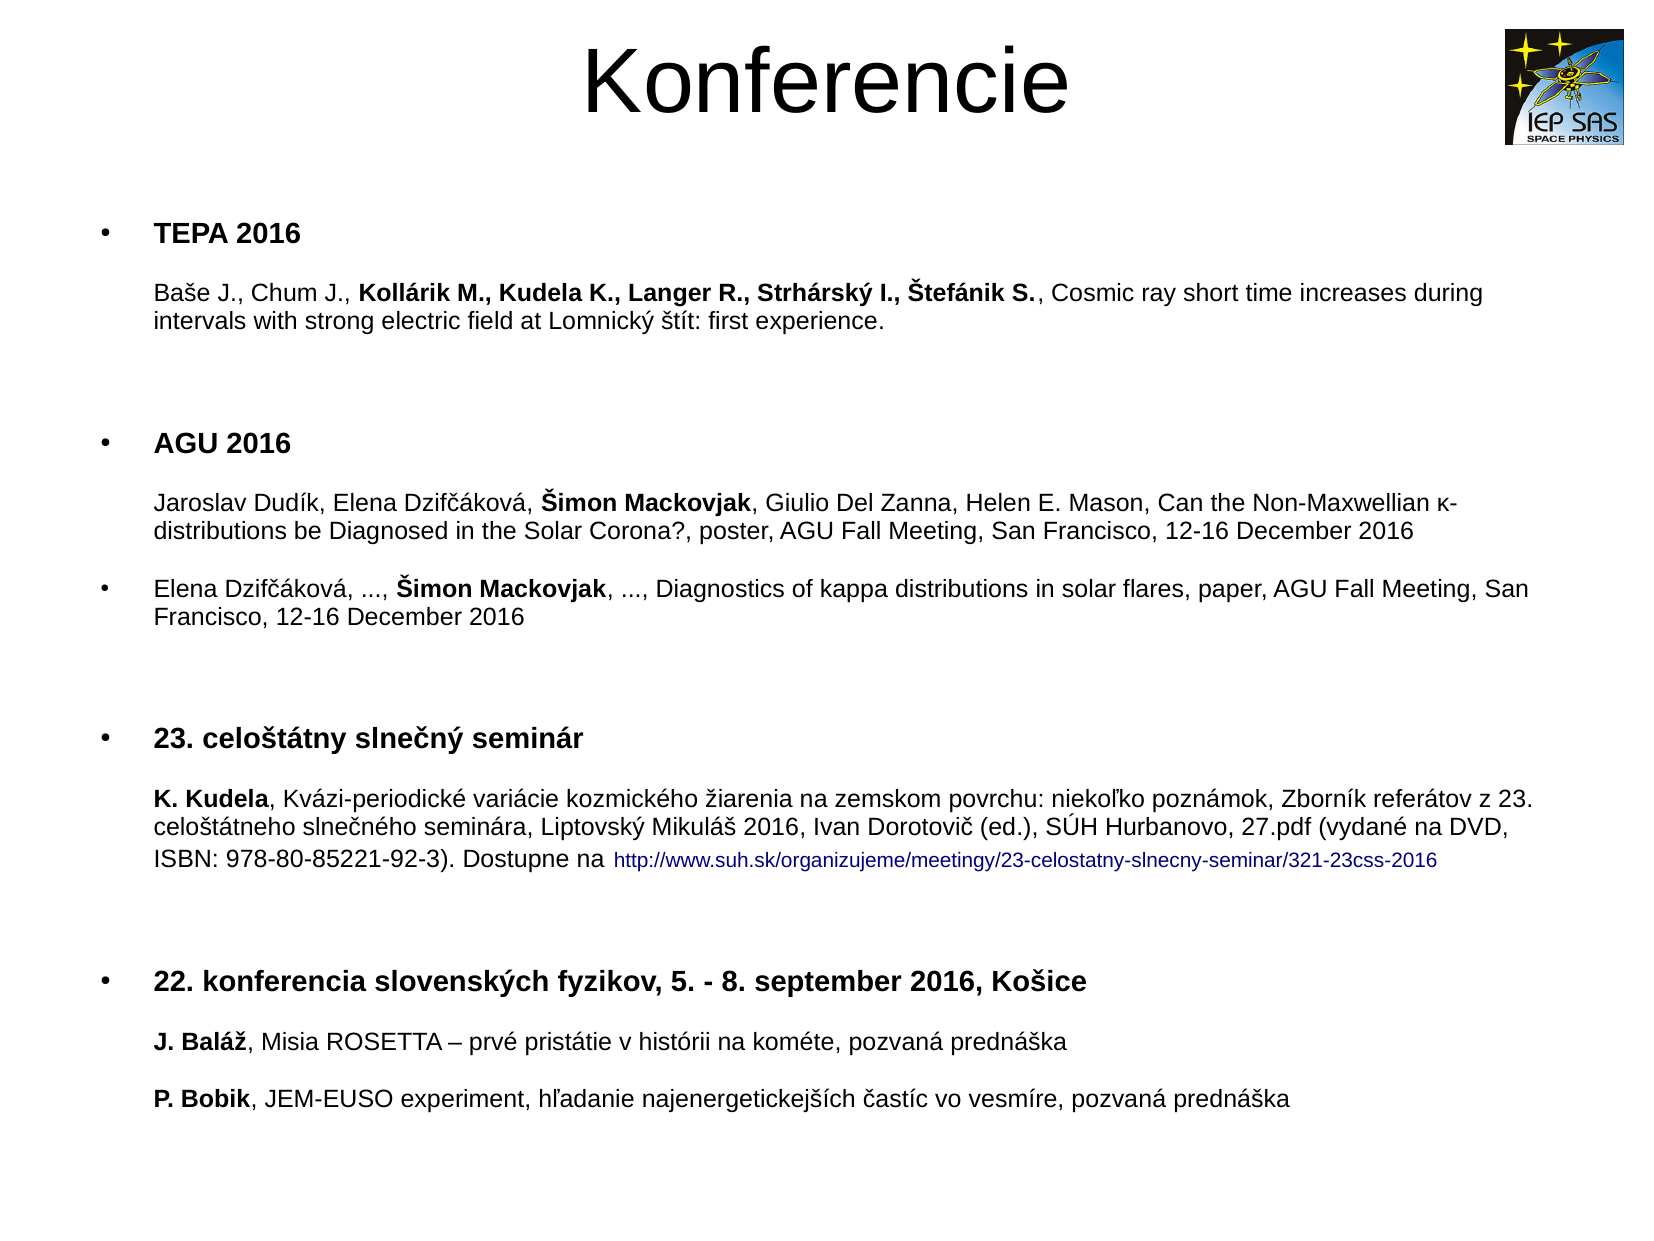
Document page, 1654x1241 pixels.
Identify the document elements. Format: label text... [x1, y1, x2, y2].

picture [1505, 29, 1624, 145]
title Konferencie [82, 13, 1571, 148]
list TEPA 2016 Baše J., Chum J., Kollárik M., Kudela K., Langer R., Strhárský I., Štefánik S., Cosmic ray short time increases during intervals with strong electric field at Lomnický štít: first experience. AGU 2016 Jaroslav Dudík, Elena Dzifčáková, Šimon Mackovjak, Giulio Del Zanna, Helen E. Mason, Can the Non-Maxwellian κ-distributions be Diagnosed in the Solar Corona?, poster, AGU Fall Meeting, San Francisco, 12-16 December 2016 Elena Dzifčáková, ..., Šimon Mackovjak, ..., Diagnostics of kappa distributions in solar flares, paper, AGU Fall Meeting, San Francisco, 12-16 December 2016 23. celoštátny slnečný seminár K. Kudela, Kvázi-periodické variácie kozmického žiarenia na zemskom povrchu: niekoľko poznámok, Zborník referátov z 23. celoštátneho slnečného seminára, Liptovský Mikuláš 2016, Ivan Dorotovič (ed.), SÚH Hurbanovo, 27.pdf (vydané na DVD, ISBN: 978-80-85221-92-3). Dostupne na http://www.suh.sk/organizujeme/meetingy/23-celostatny-slnecny-seminar/321-23css-2016 22. konferencia slovenských fyzikov, 5. - 8. september 2016, Košice J. Baláž, Misia ROSETTA – prvé pristátie v histórii na kométe, pozvaná prednáška P. Bobik, JEM-EUSO experiment, hľadanie najenergetickejších častíc vo vesmíre, pozvaná prednáška [82, 154, 1571, 1183]
